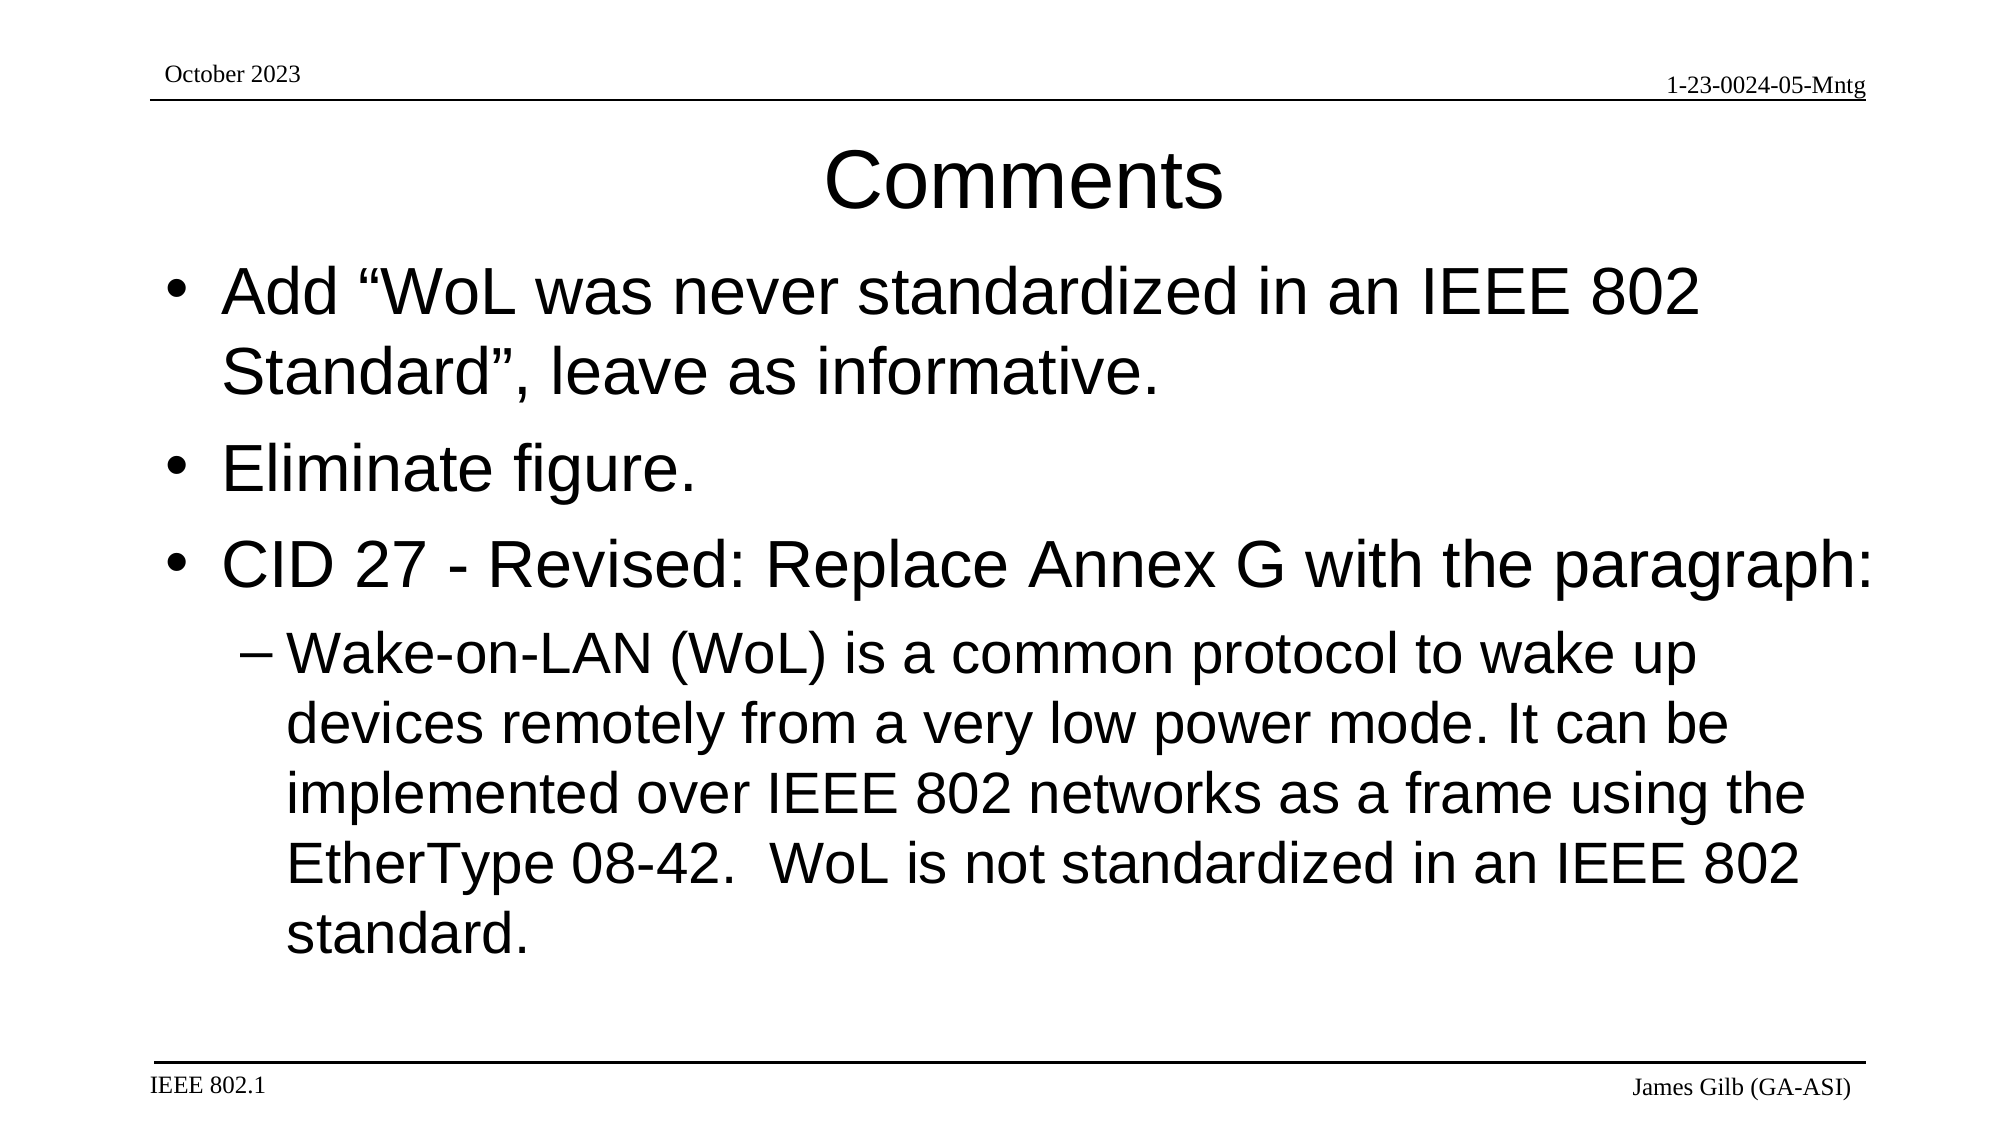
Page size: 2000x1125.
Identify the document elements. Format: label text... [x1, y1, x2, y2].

title Comments [149, 112, 1900, 238]
list Add “WoL was never standardized in an IEEE 802 Standard”, leave as informative. Eliminate figure. CID 27 - Revised: Replace Annex G with the paragraph: Wake-on-LAN (WoL) is a common protocol to wake up devices remotely from a very low power mode. It can be implemented over IEEE 802 networks as a frame using the EtherType 08-42. WoL is not standardized in an IEEE 802 standard. [149, 239, 1900, 1051]
